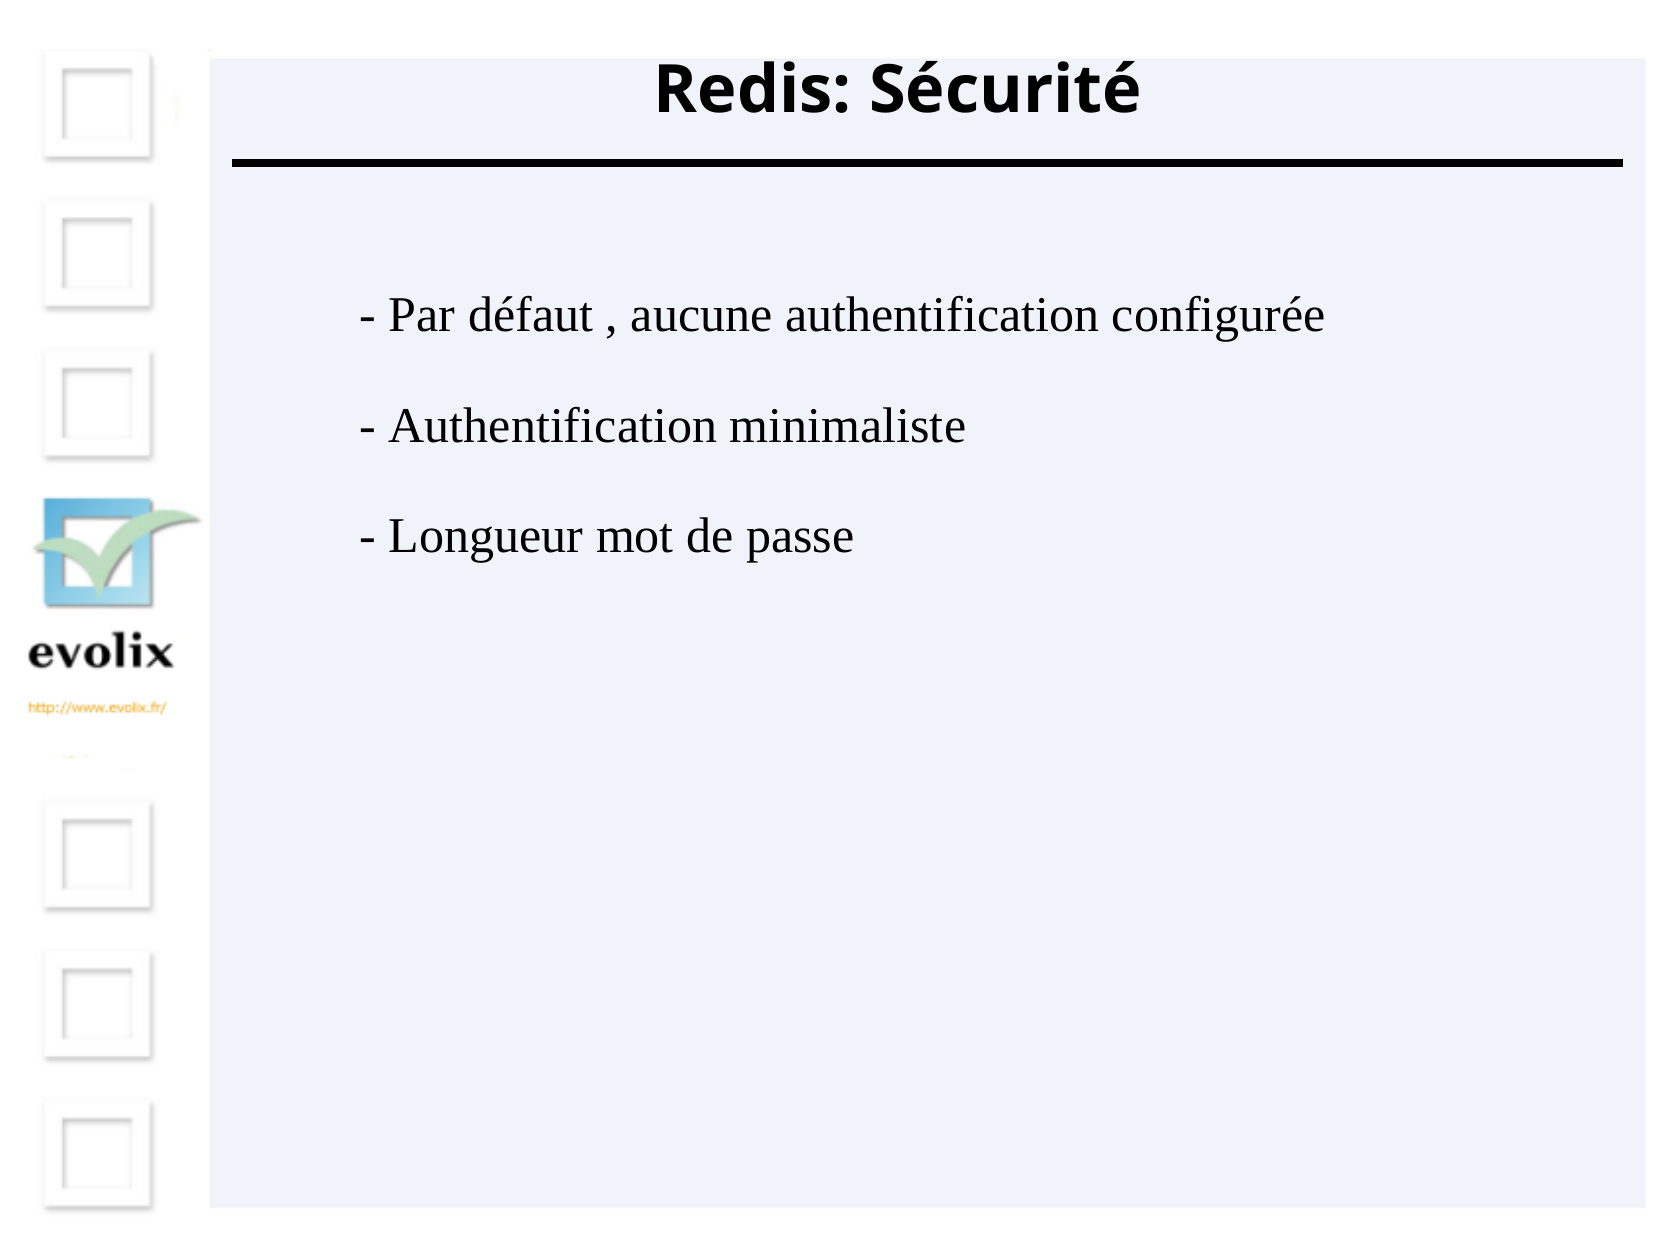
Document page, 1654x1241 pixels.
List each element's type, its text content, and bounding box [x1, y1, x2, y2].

text_box - Par défaut , aucune authentification configurée - Authentification minimaliste - Longueur mot de passe [359, 287, 1570, 590]
picture [0, 49, 1654, 1218]
title Redis: Sécurité [411, 25, 1386, 149]
